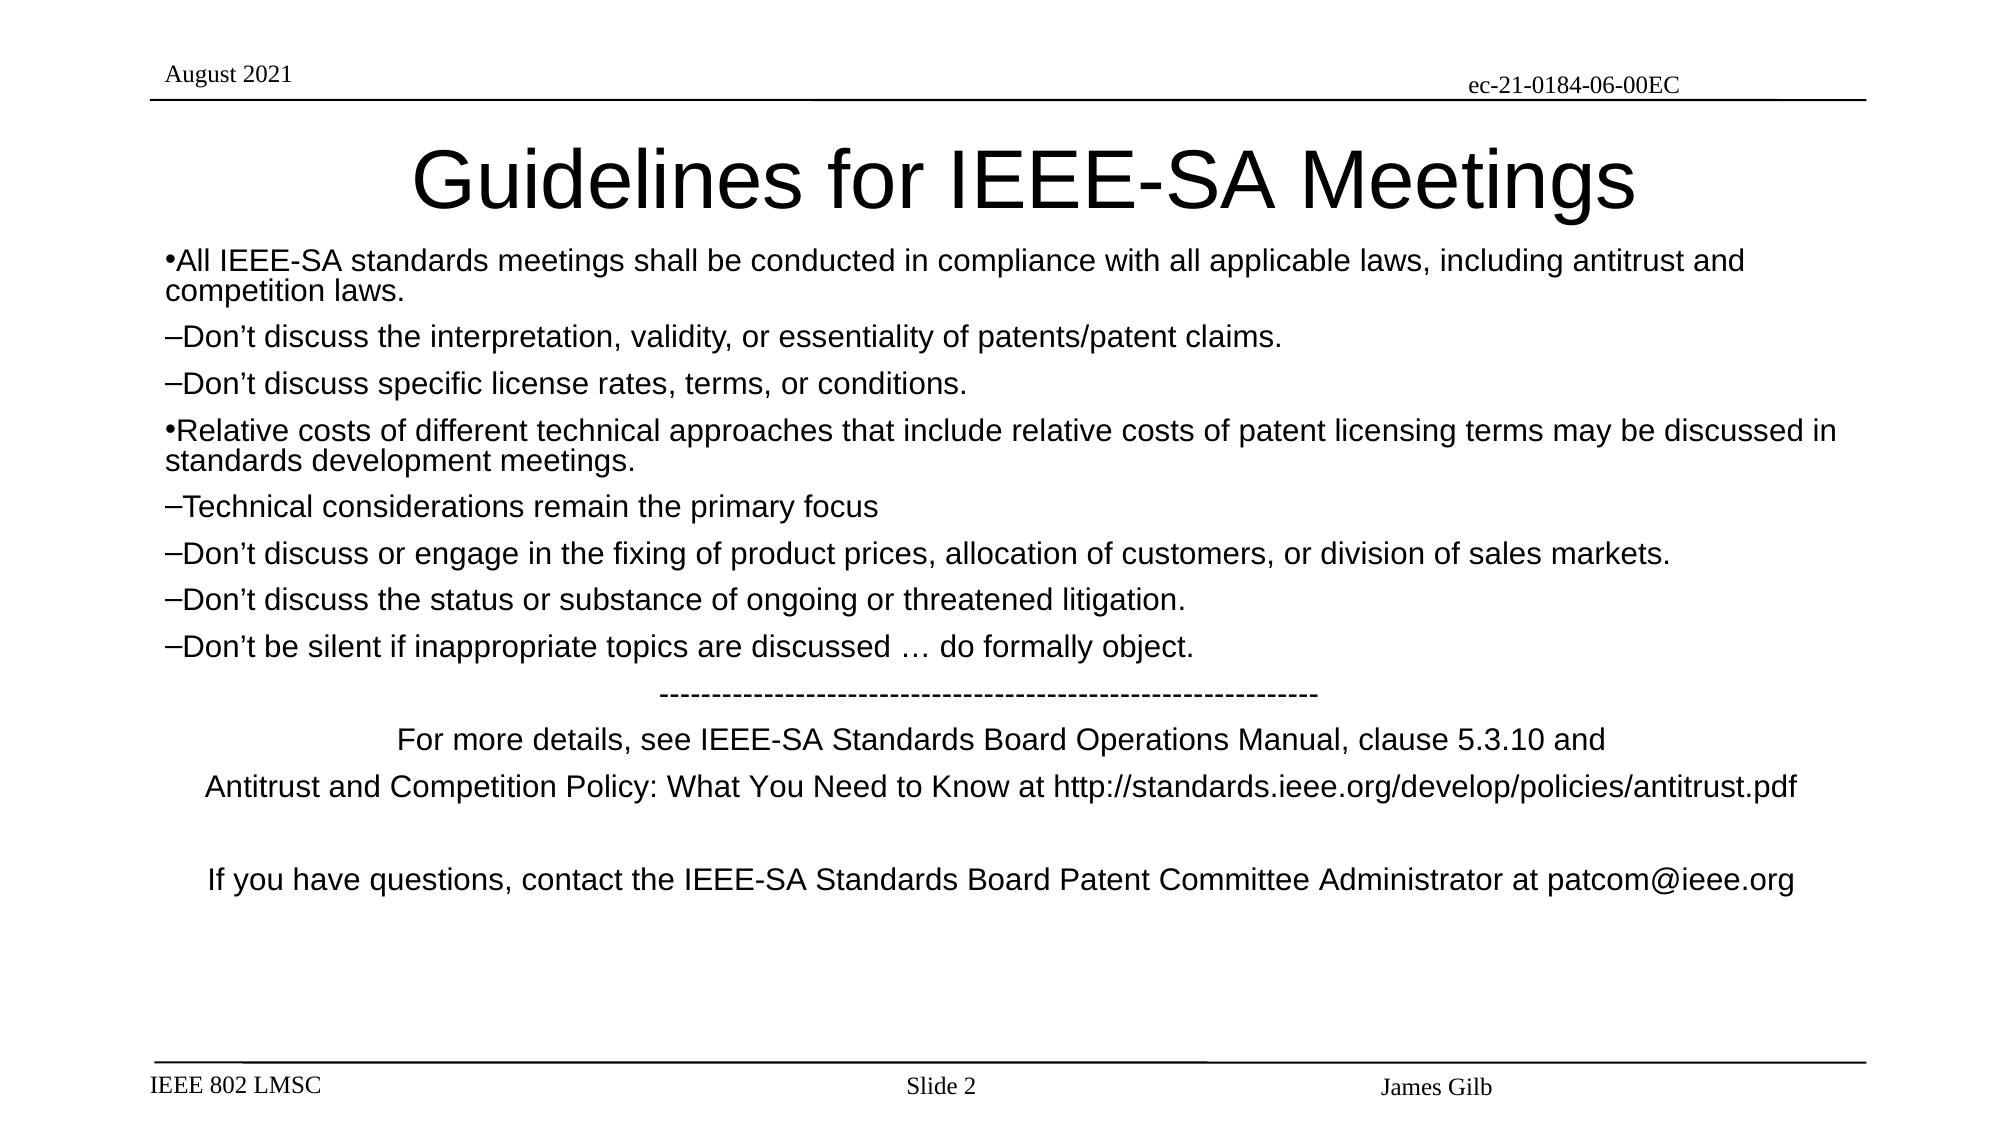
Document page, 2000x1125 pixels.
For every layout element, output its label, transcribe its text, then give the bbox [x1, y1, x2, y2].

title Guidelines for IEEE-SA Meetings [149, 112, 1900, 238]
list All IEEE-SA standards meetings shall be conducted in compliance with all applicable laws, including antitrust and competition laws. Don’t discuss the interpretation, validity, or essentiality of patents/patent claims. Don’t discuss specific license rates, terms, or conditions. Relative costs of different technical approaches that include relative costs of patent licensing terms may be discussed in standards development meetings. Technical considerations remain the primary focus Don’t discuss or engage in the fixing of product prices, allocation of customers, or division of sales markets. Don’t discuss the status or substance of ongoing or threatened litigation. Don’t be silent if inappropriate topics are discussed … do formally object. --------------------------------------------------------------- For more details, see IEEE-SA Standards Board Operations Manual, clause 5.3.10 and Antitrust and Competition Policy: What You Need to Know at http://standards.ieee.org/develop/policies/antitrust.pdf If you have questions, contact the IEEE-SA Standards Board Patent Committee Administrator at patcom@ieee.org [149, 239, 1900, 1051]
text_box Slide [799, 1069, 1083, 1108]
